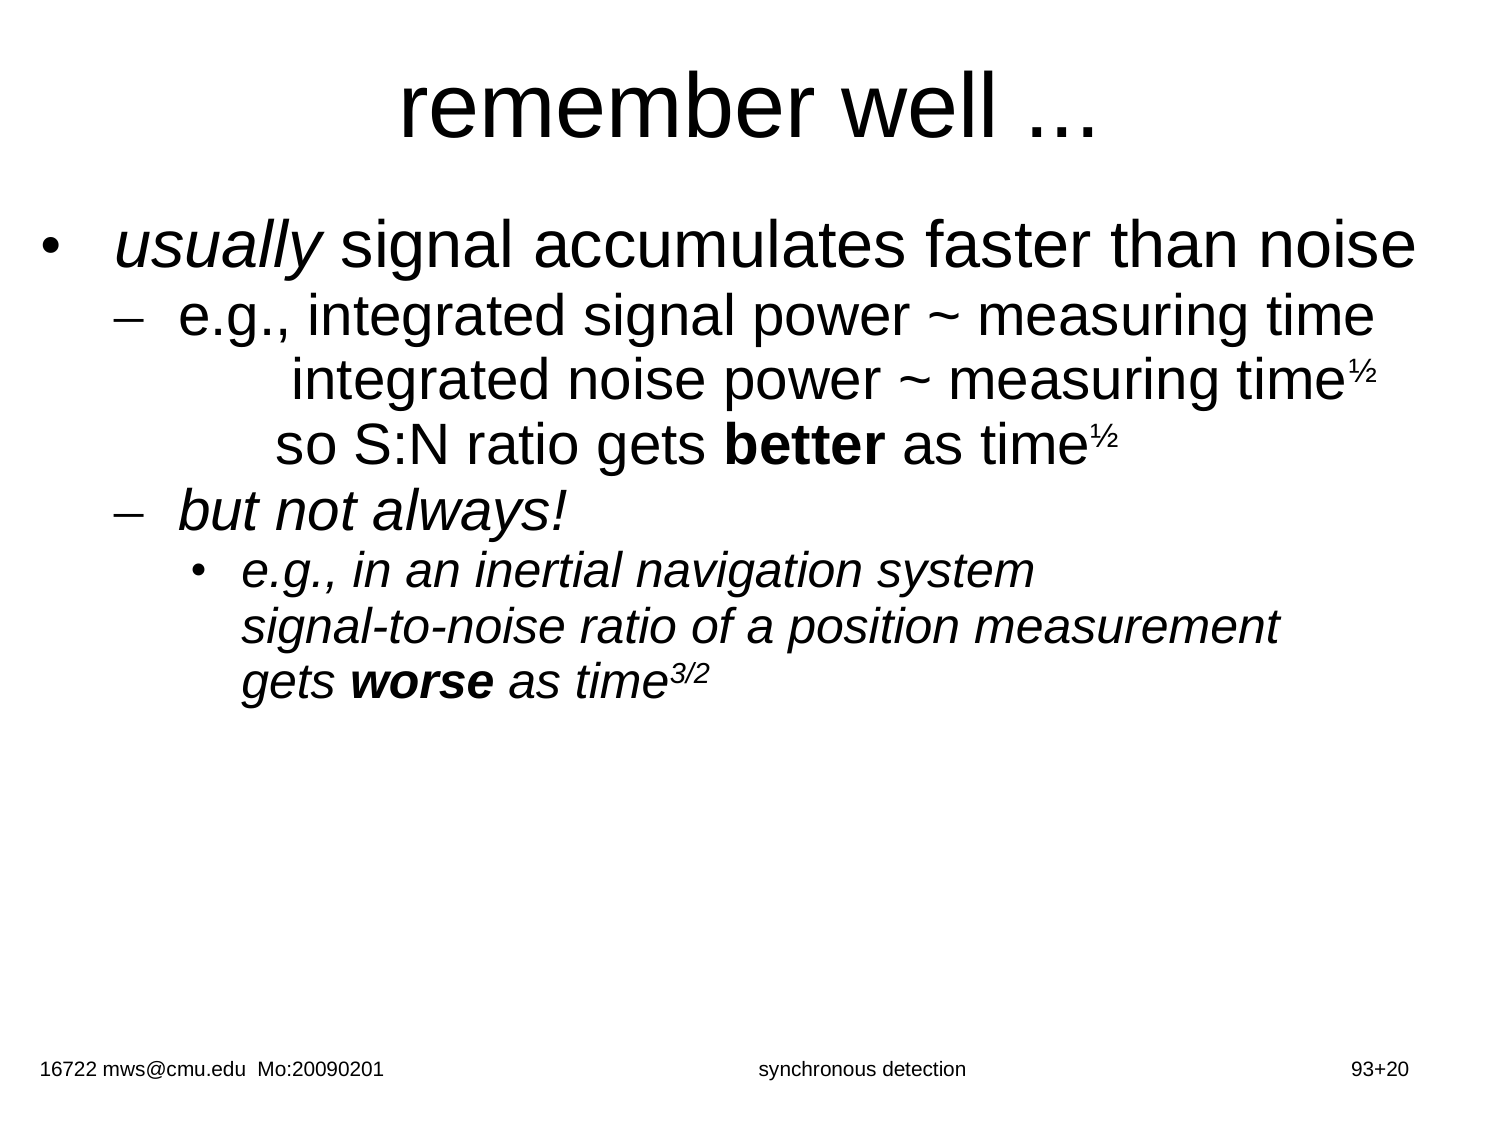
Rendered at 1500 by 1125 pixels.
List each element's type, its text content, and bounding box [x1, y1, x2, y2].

title remember well ... [112, 47, 1388, 166]
list usually signal accumulates faster than noise e.g., integrated signal power ~ measuring time integrated noise power ~ measuring time½ so S:N ratio gets better as time½ but not always! e.g., in an inertial navigation system signal-to-noise ratio of a position measurement gets worse as time3/2 [24, 199, 1463, 826]
